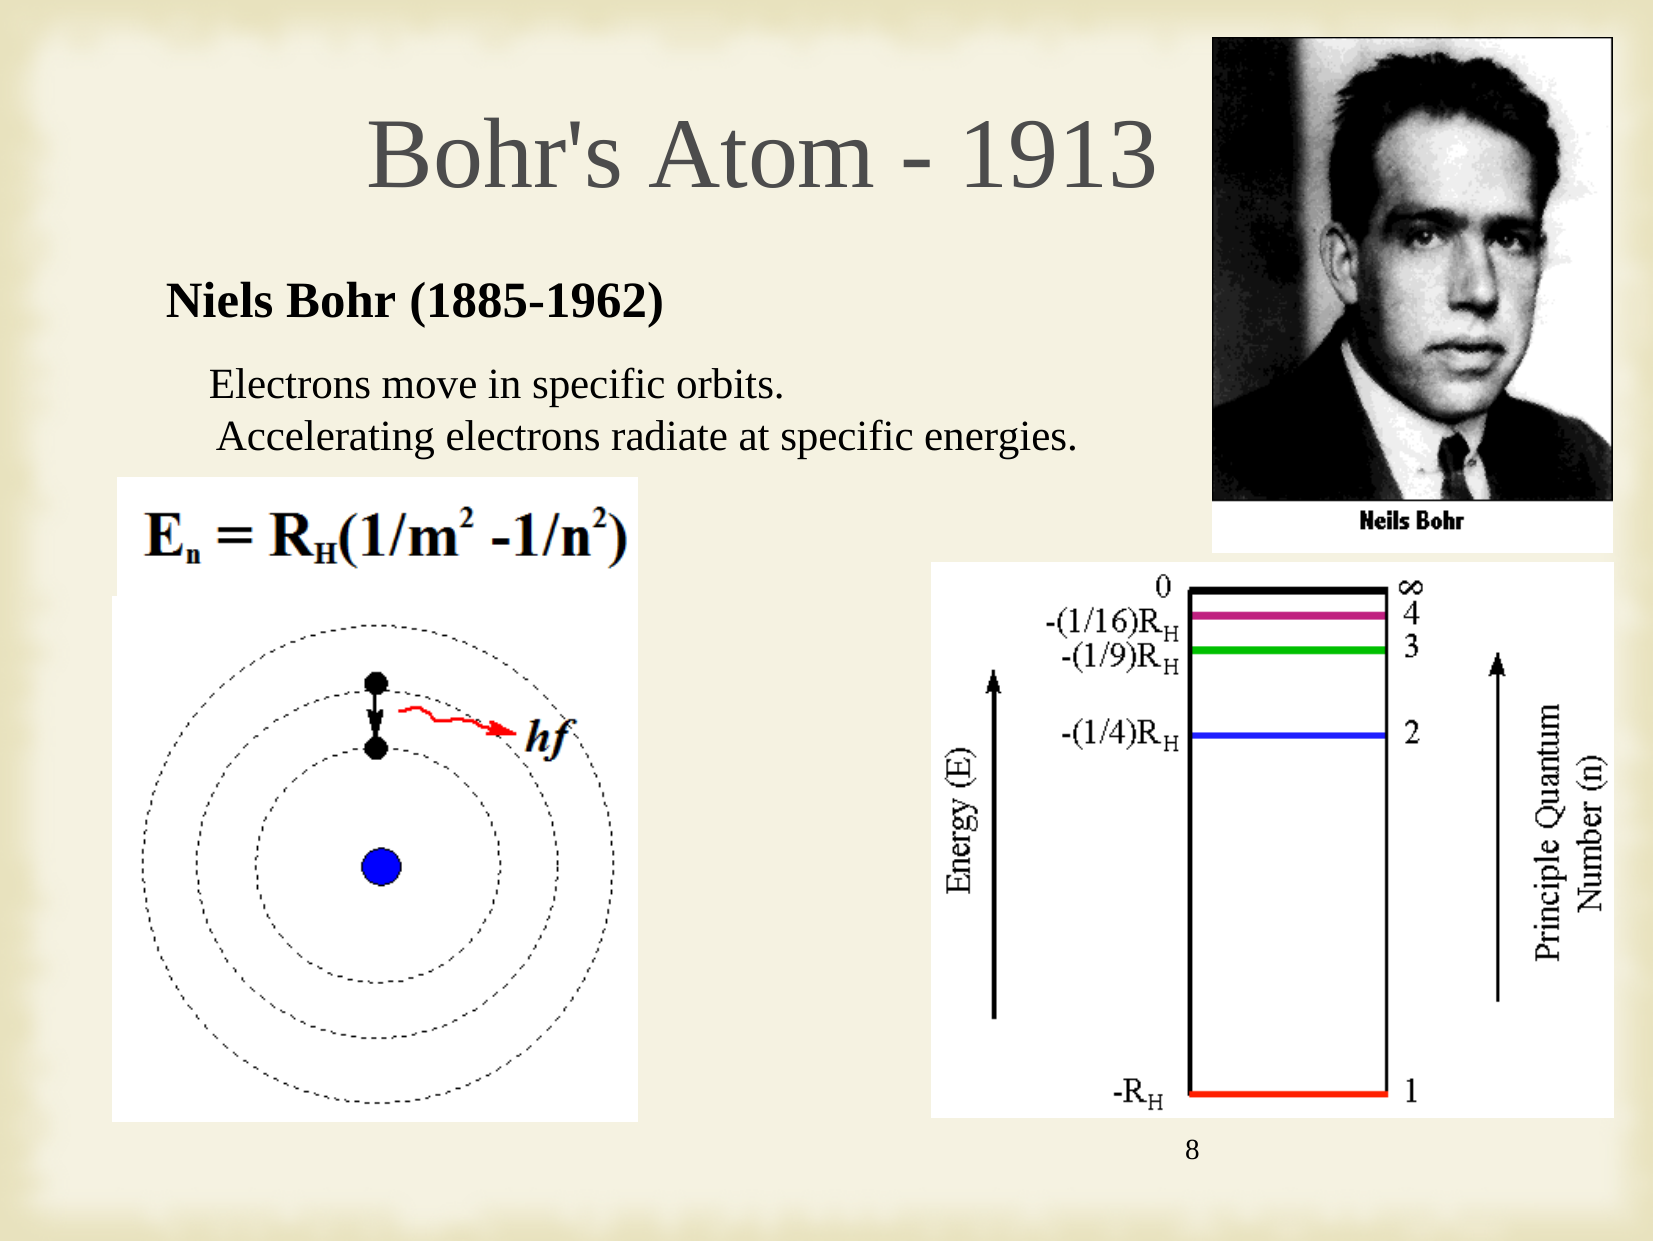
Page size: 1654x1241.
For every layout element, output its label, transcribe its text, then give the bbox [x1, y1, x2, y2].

picture [112, 477, 638, 1122]
picture [931, 562, 1614, 1118]
title Bohr's Atom - 1913 [321, 50, 1205, 244]
picture [1212, 37, 1613, 554]
text_box [1185, 1130, 1571, 1216]
list Niels Bohr (1885-1962) Electrons move in specific orbits. Accelerating electrons radiate at specific energies. [82, 266, 1163, 460]
